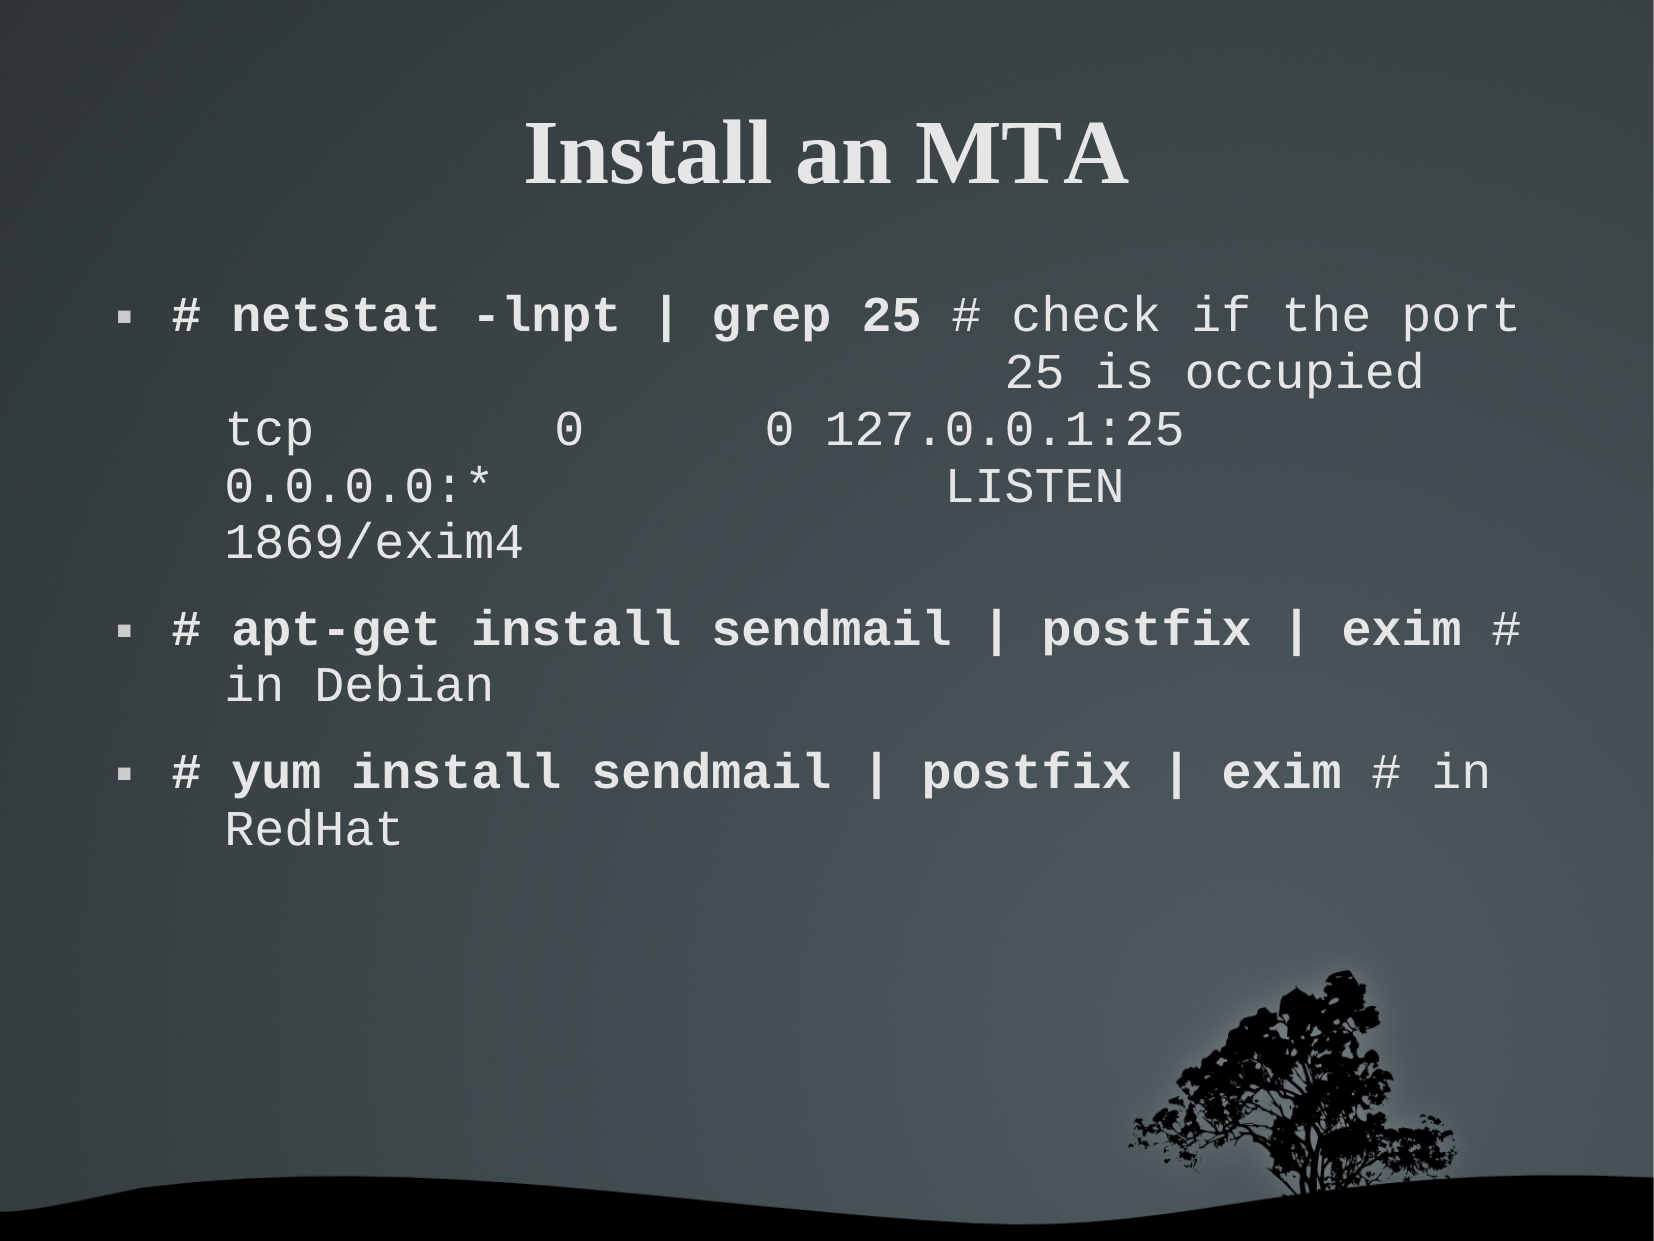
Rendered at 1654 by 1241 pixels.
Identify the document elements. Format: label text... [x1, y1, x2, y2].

title Install an ΜΤΑ [82, 49, 1571, 257]
picture [0, 0, 1654, 1241]
list # netstat -lnpt | grep 25 # check if the port 25 is occupied tcp 0 0 127.0.0.1:25 0.0.0.0:* LISTEN 1869/exim4 # apt-get install sendmail | postfix | exim # in Debian # yum install sendmail | postfix | exim # in RedHat [82, 290, 1571, 1109]
